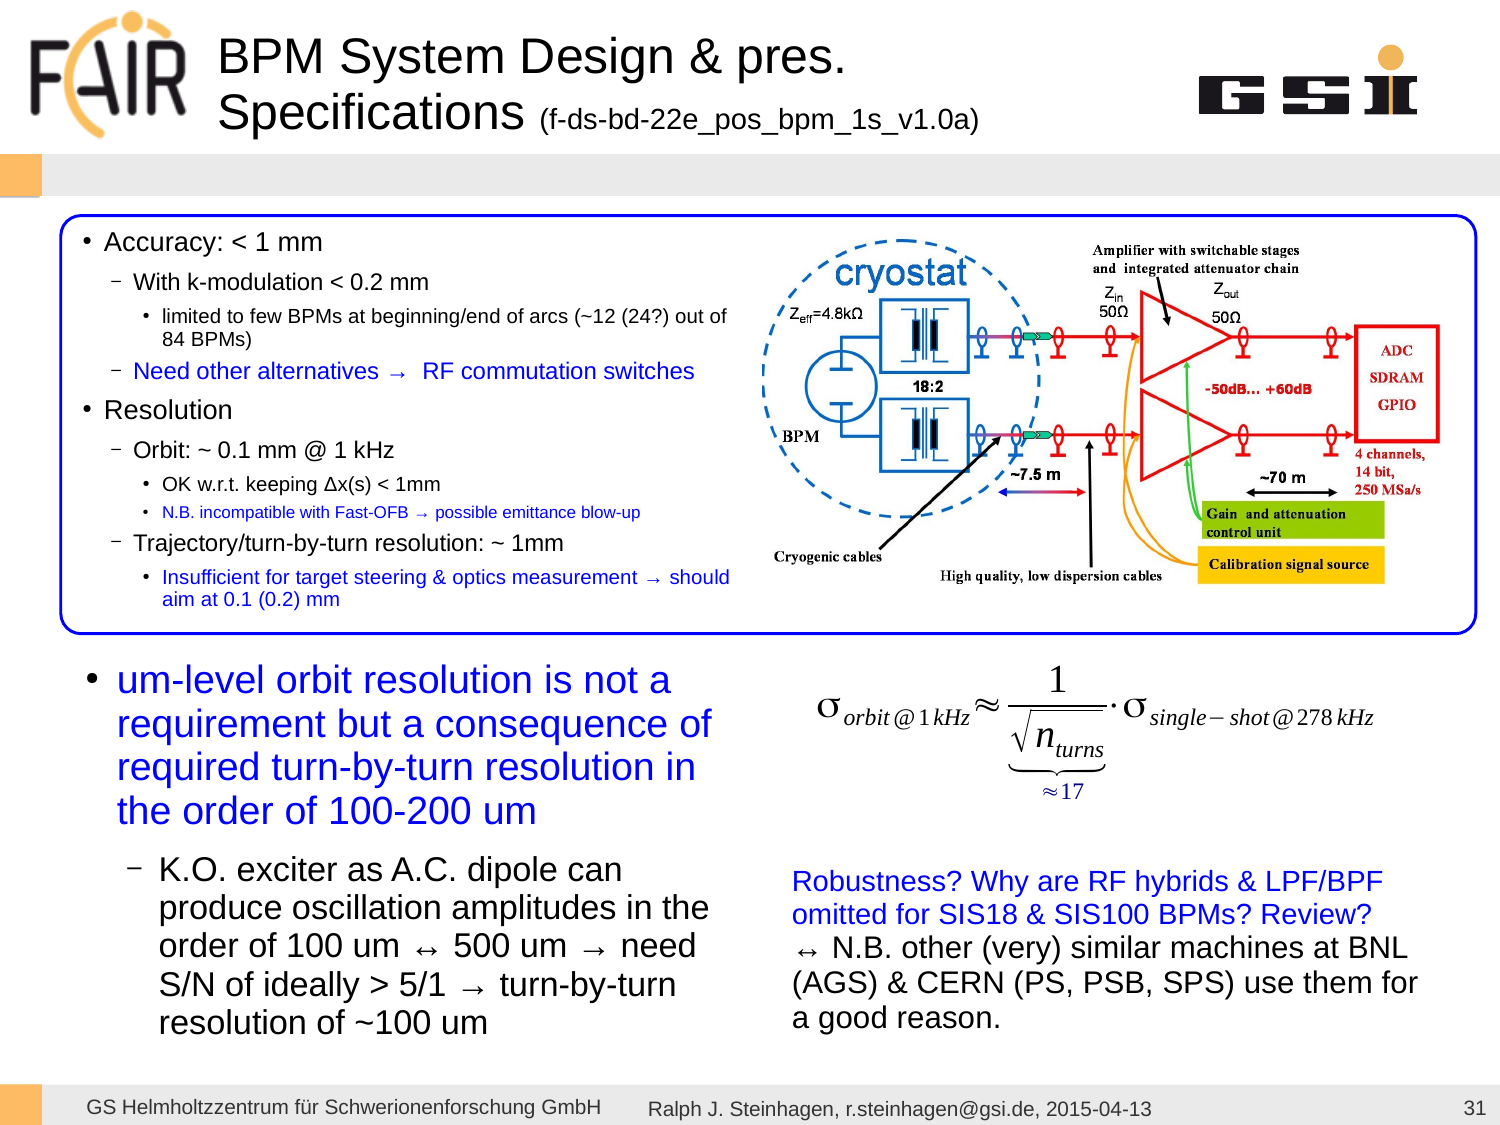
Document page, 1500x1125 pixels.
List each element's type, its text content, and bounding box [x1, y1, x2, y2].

list Accuracy: < 1 mm With k-modulation < 0.2 mm limited to few BPMs at beginning/end of arcs (~12 (24?) out of 84 BPMs) Need other alternatives → RF commutation switches Resolution Orbit: ~ 0.1 mm @ 1 kHz OK w.r.t. keeping Δx(s) < 1mm N.B. incompatible with Fast-OFB → possible emittance blow-up Trajectory/turn-by-turn resolution: ~ 1mm Insufficient for target steering & optics measurement → should aim at 0.1 (0.2) mm [75, 226, 734, 620]
text_box Robustness? Why are RF hybrids & LPF/BPF omitted for SIS18 & SIS100 BPMs? Review? ↔ N.B. other (very) similar machines at BNL (AGS) & CERN (PS, PSB, SPS) use them for a good reason. [777, 857, 1460, 1043]
picture [762, 234, 1462, 598]
chart [806, 657, 1384, 806]
picture [1197, 42, 1419, 117]
picture [30, 9, 187, 141]
list um-level orbit resolution is not a requirement but a consequence of required turn-by-turn resolution in the order of 100-200 um K.O. exciter as A.C. dipole can produce oscillation amplitudes in the order of 100 um ↔ 500 um → need S/N of ideally > 5/1 → turn-by-turn resolution of ~100 um [75, 657, 734, 1051]
title BPM System Design & pres. Specifications (f-ds-bd-22e_pos_bpm_1s_v1.0a) [217, 20, 1109, 147]
